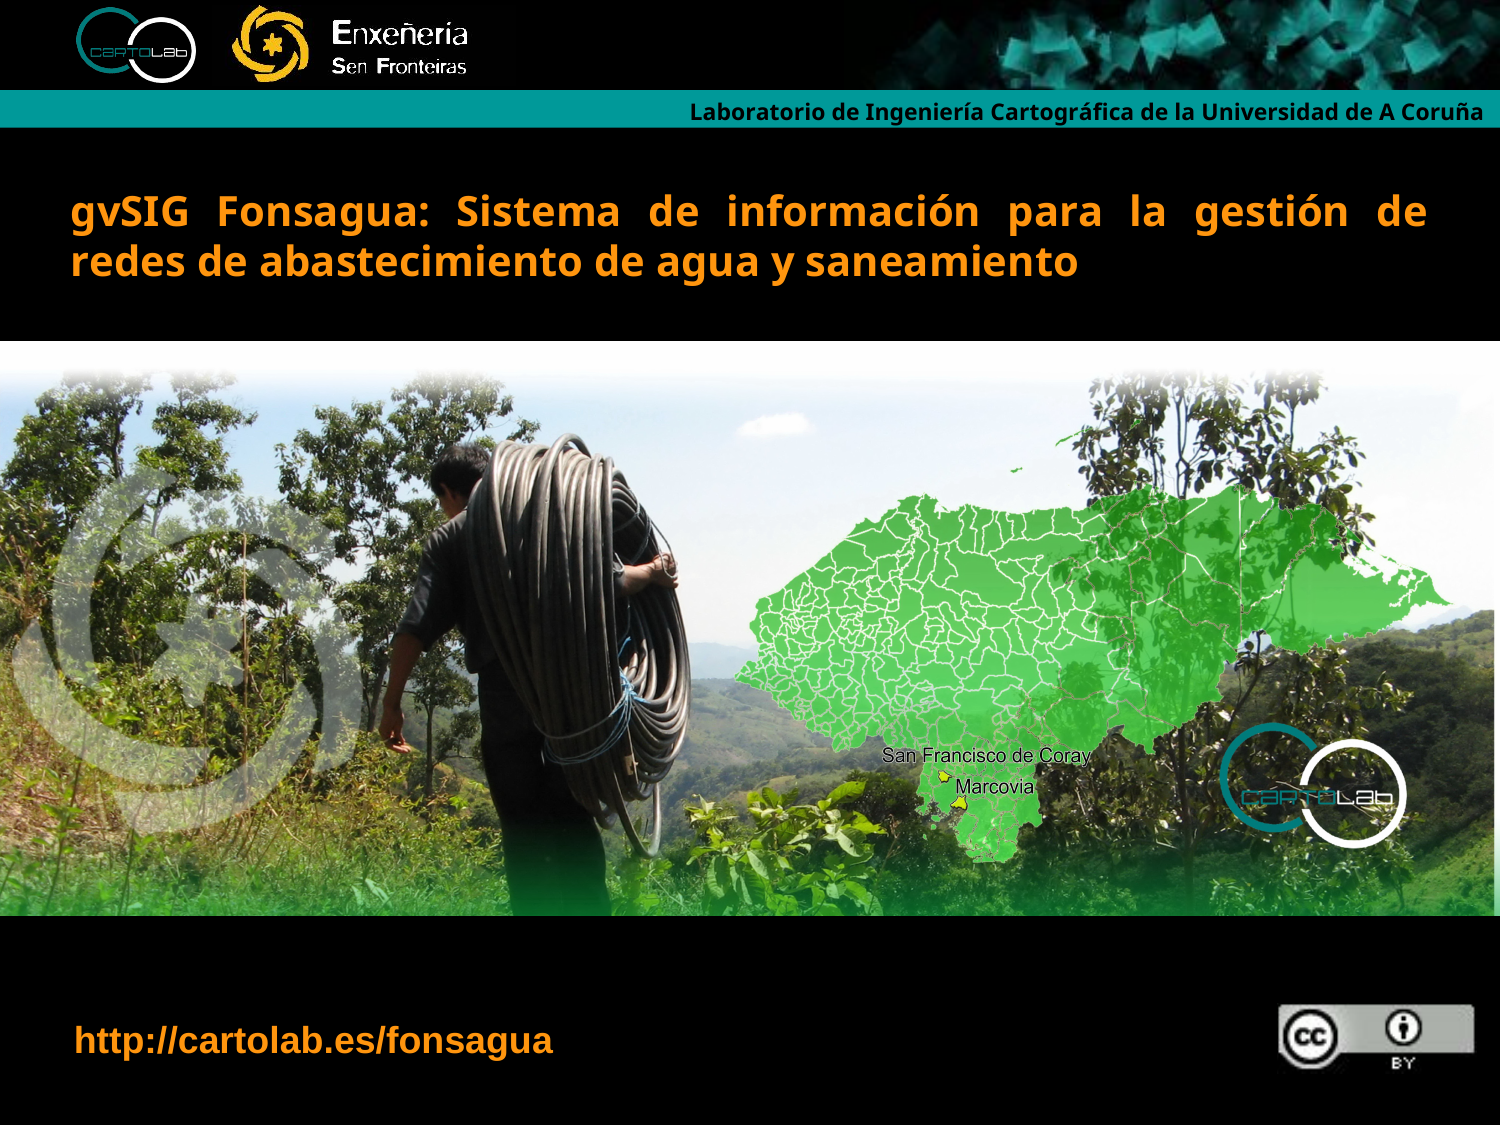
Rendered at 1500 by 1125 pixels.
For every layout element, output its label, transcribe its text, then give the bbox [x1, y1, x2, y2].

picture [76, 7, 196, 83]
picture [212, 5, 516, 86]
picture [1277, 1003, 1477, 1074]
text_box gvSIG Fonsagua: Sistema de información para la gestión de redes de abastecimiento de agua y saneamiento A UDC en colaboración con ONGD [56, 177, 1444, 341]
text_box http://cartolab.es/fonsagua [59, 1008, 591, 1069]
picture [844, 0, 1500, 90]
picture [0, 341, 1500, 916]
